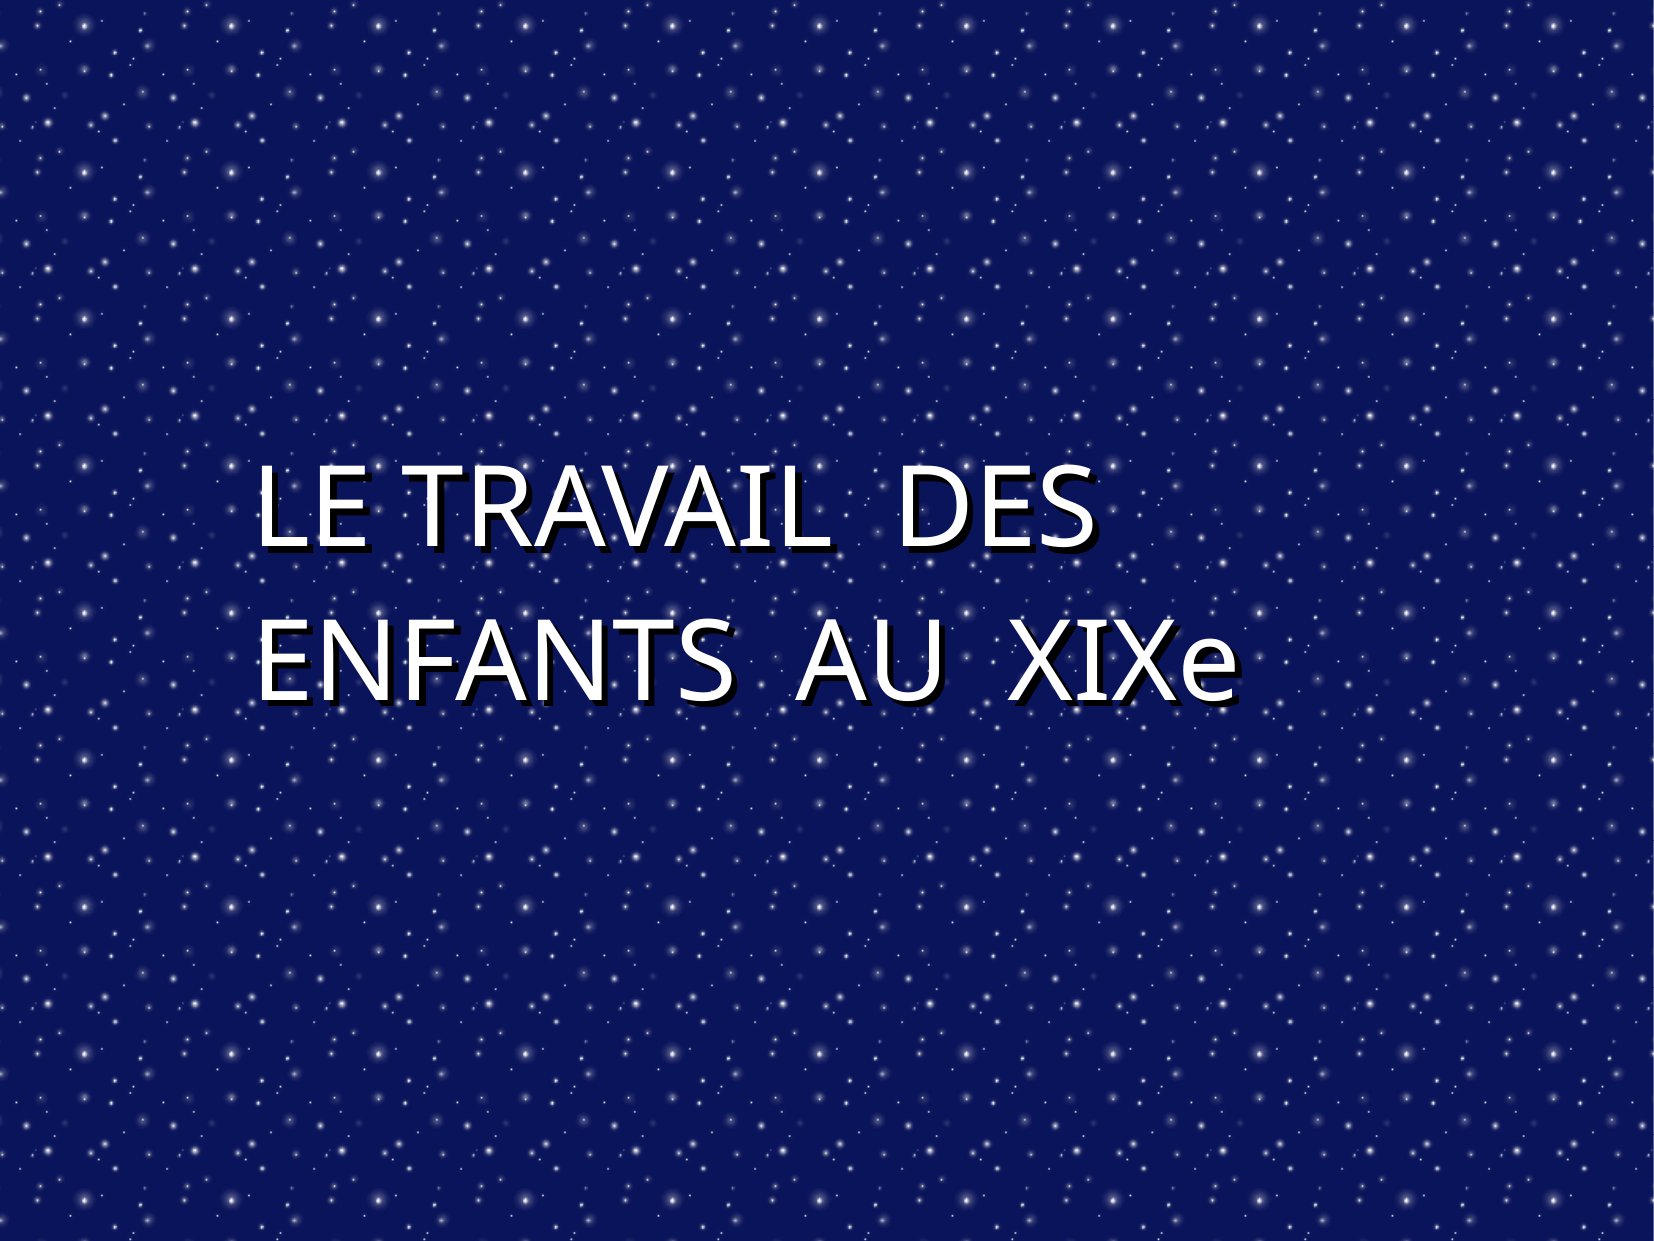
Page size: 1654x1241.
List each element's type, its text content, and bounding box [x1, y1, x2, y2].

text_box LE TRAVAIL DES ENFANTS AU XIXe [236, 419, 1524, 693]
picture [0, 0, 1654, 1241]
